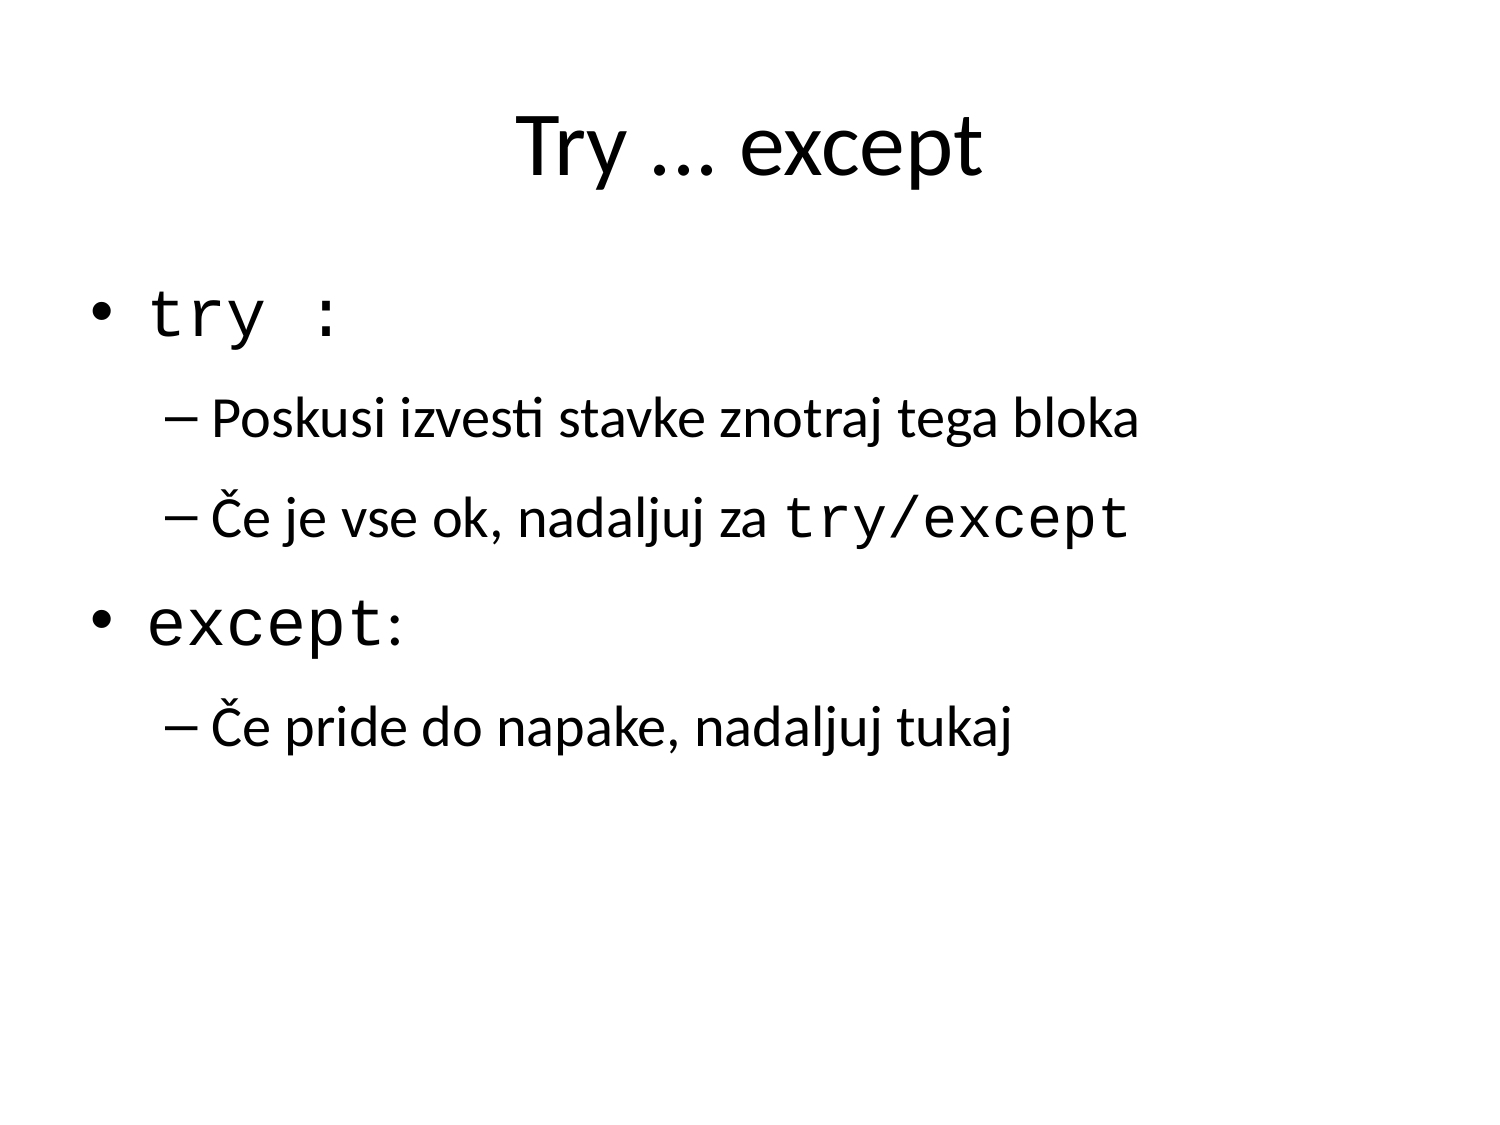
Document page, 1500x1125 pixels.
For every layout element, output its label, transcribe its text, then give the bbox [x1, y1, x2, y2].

list try : Poskusi izvesti stavke znotraj tega bloka Če je vse ok, nadaljuj za try/except except: Če pride do napake, nadaljuj tukaj [75, 262, 1425, 1005]
title Try ... except [75, 45, 1425, 233]
